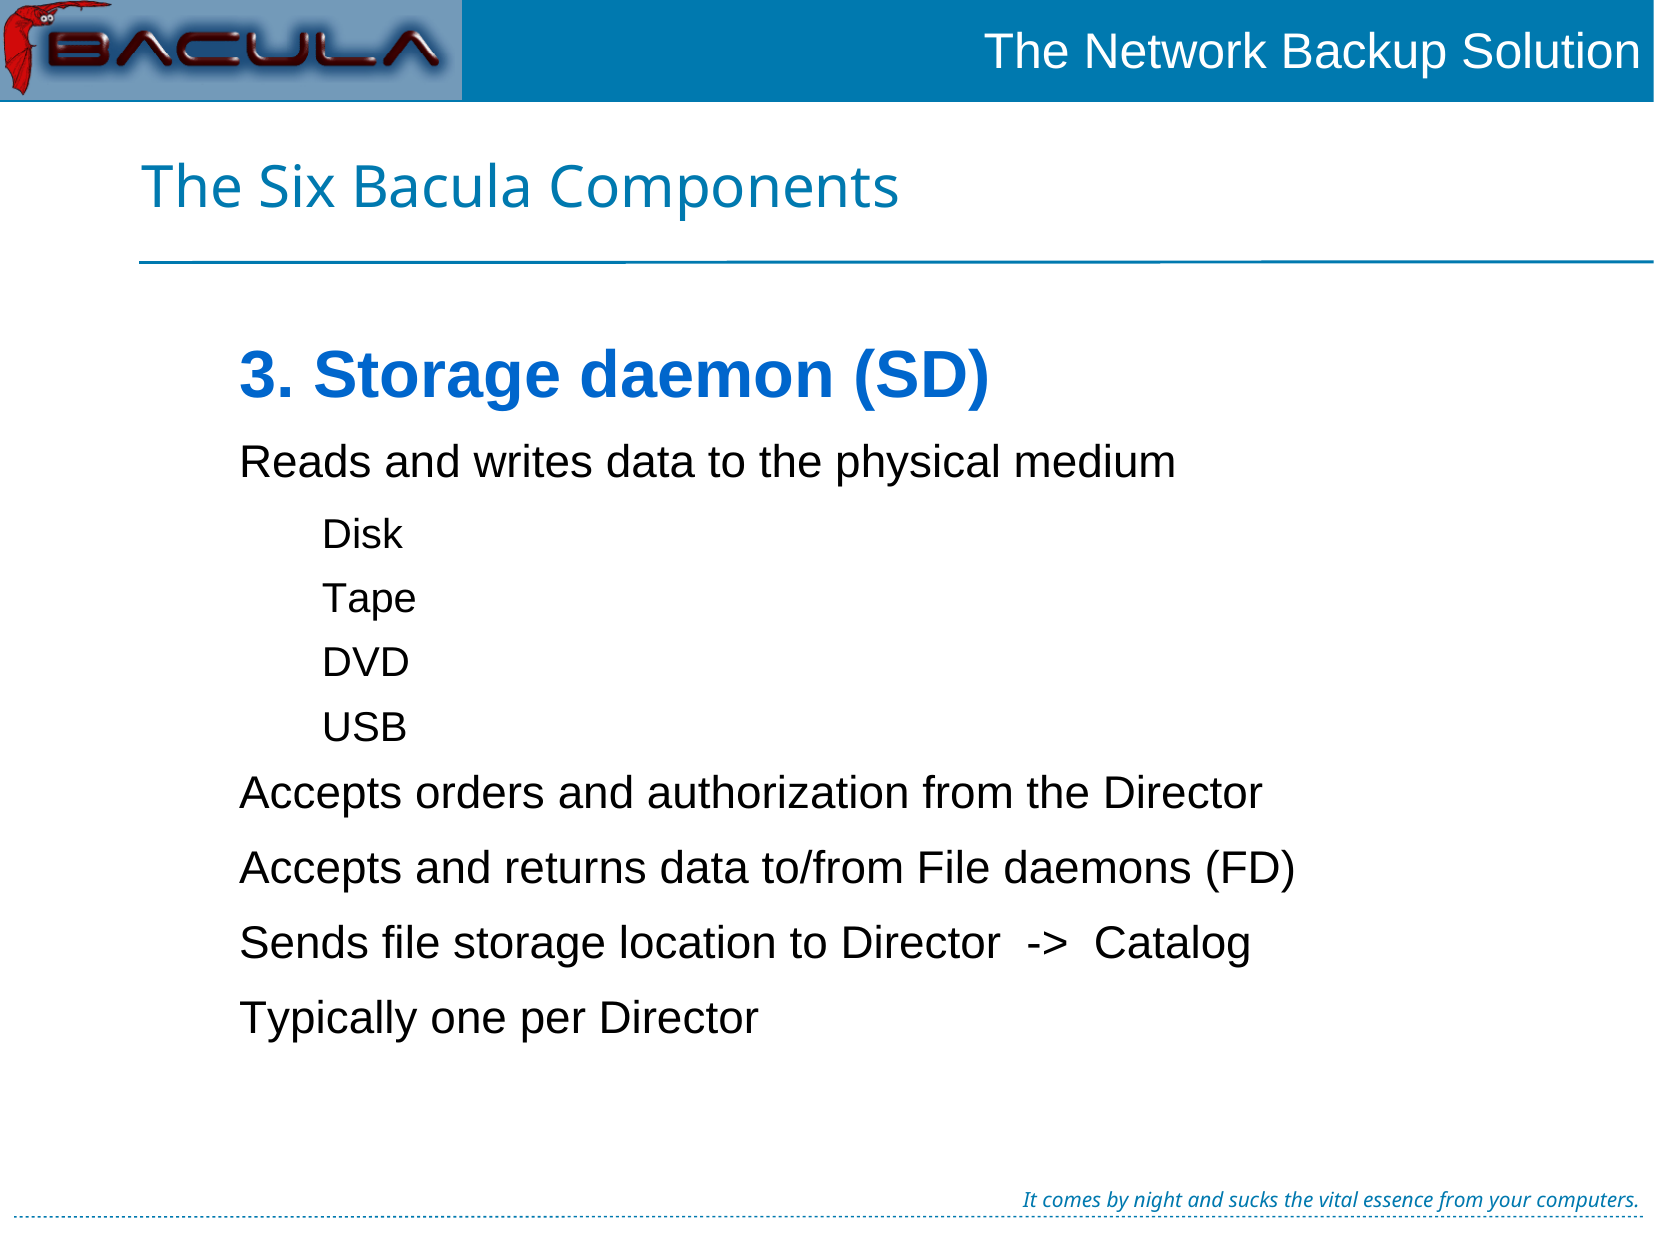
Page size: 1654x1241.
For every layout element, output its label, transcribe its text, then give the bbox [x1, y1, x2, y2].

title The Six Bacula Components [141, 112, 1501, 226]
list 3. Storage daemon (SD) Reads and writes data to the physical medium Disk Tape DVD USB Accepts orders and authorization from the Director Accepts and returns data to/from File daemons (FD) Sends file storage location to Director -> Catalog Typically one per Director [144, 337, 1538, 1089]
picture [0, 0, 461, 99]
